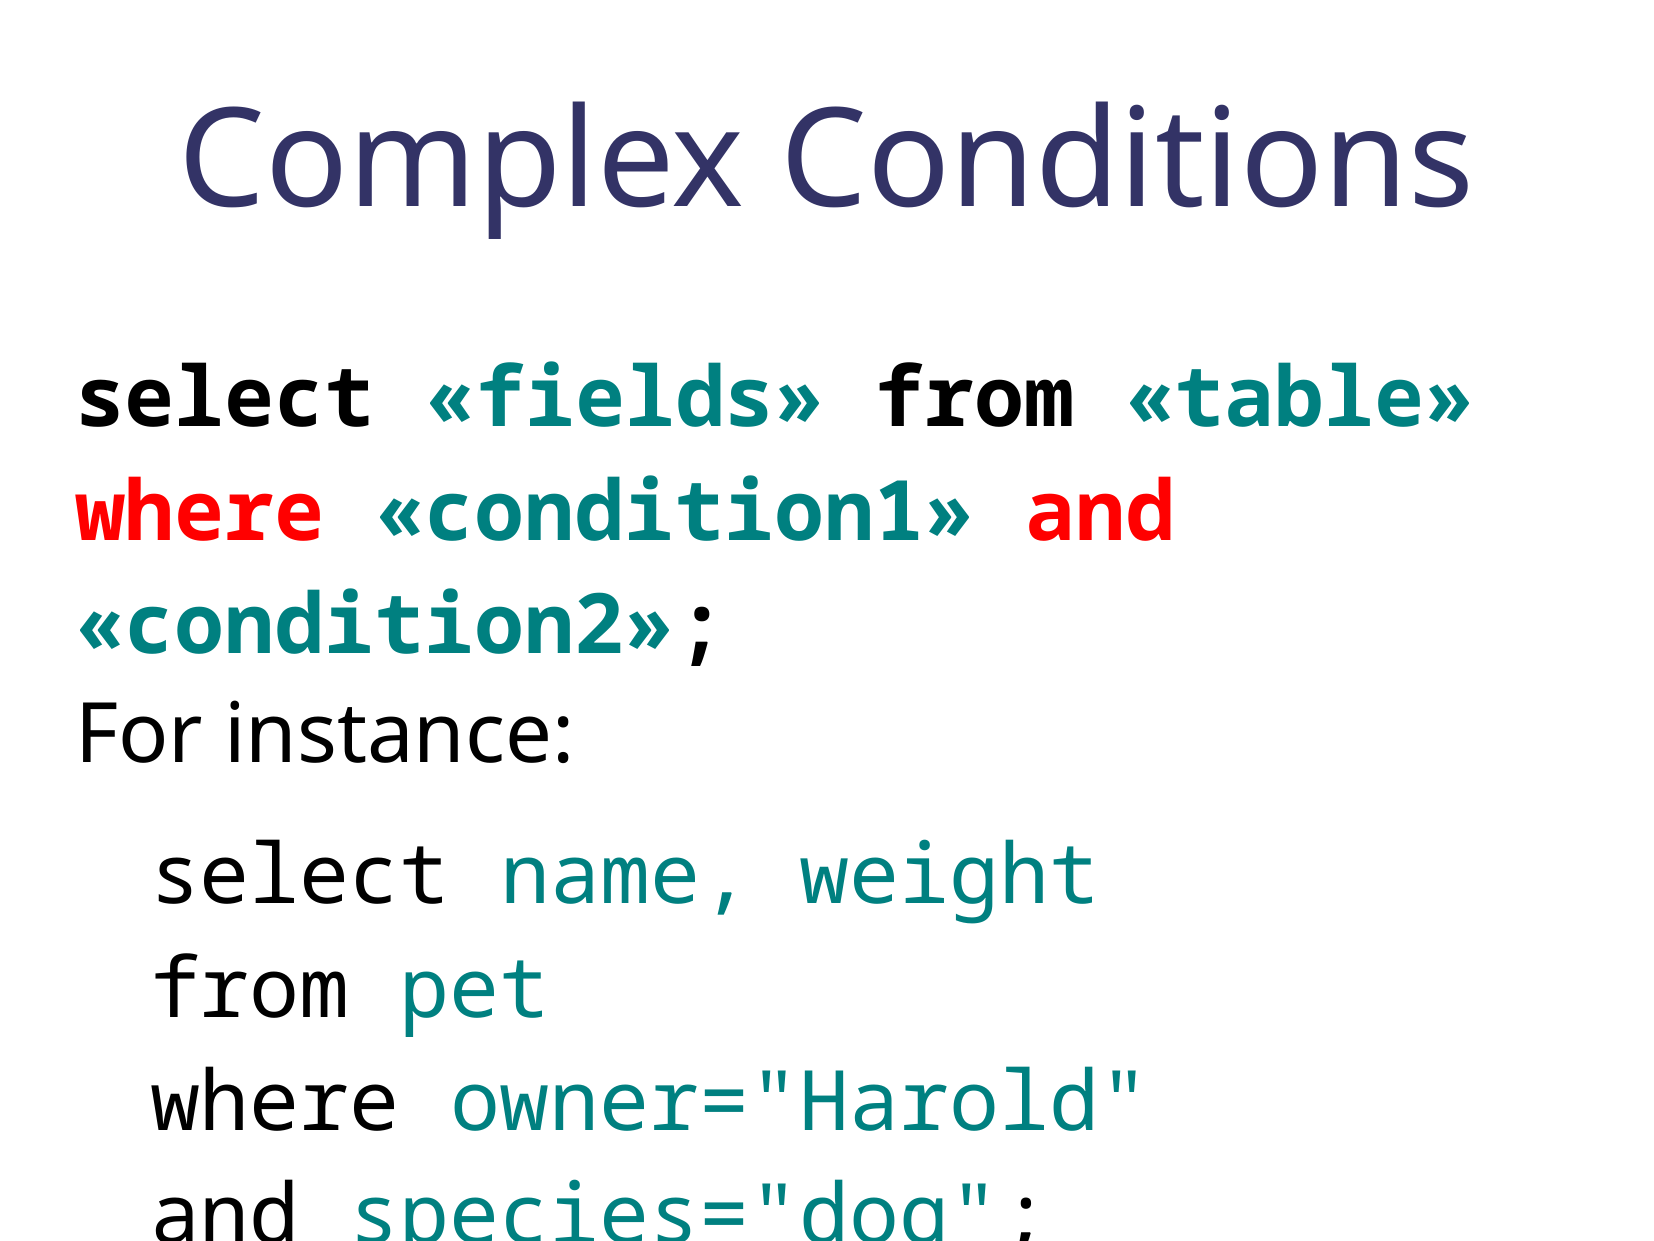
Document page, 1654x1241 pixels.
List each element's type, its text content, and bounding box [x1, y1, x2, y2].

text_box For instance: [75, 673, 1654, 863]
text_box select name, weight from pet where owner="Harold" and species="dog"; [150, 863, 1560, 1181]
title Complex Conditions [82, 56, 1571, 250]
subtitle select «fields» from «table» where «condition1» and «condition2»; [75, 337, 1560, 626]
